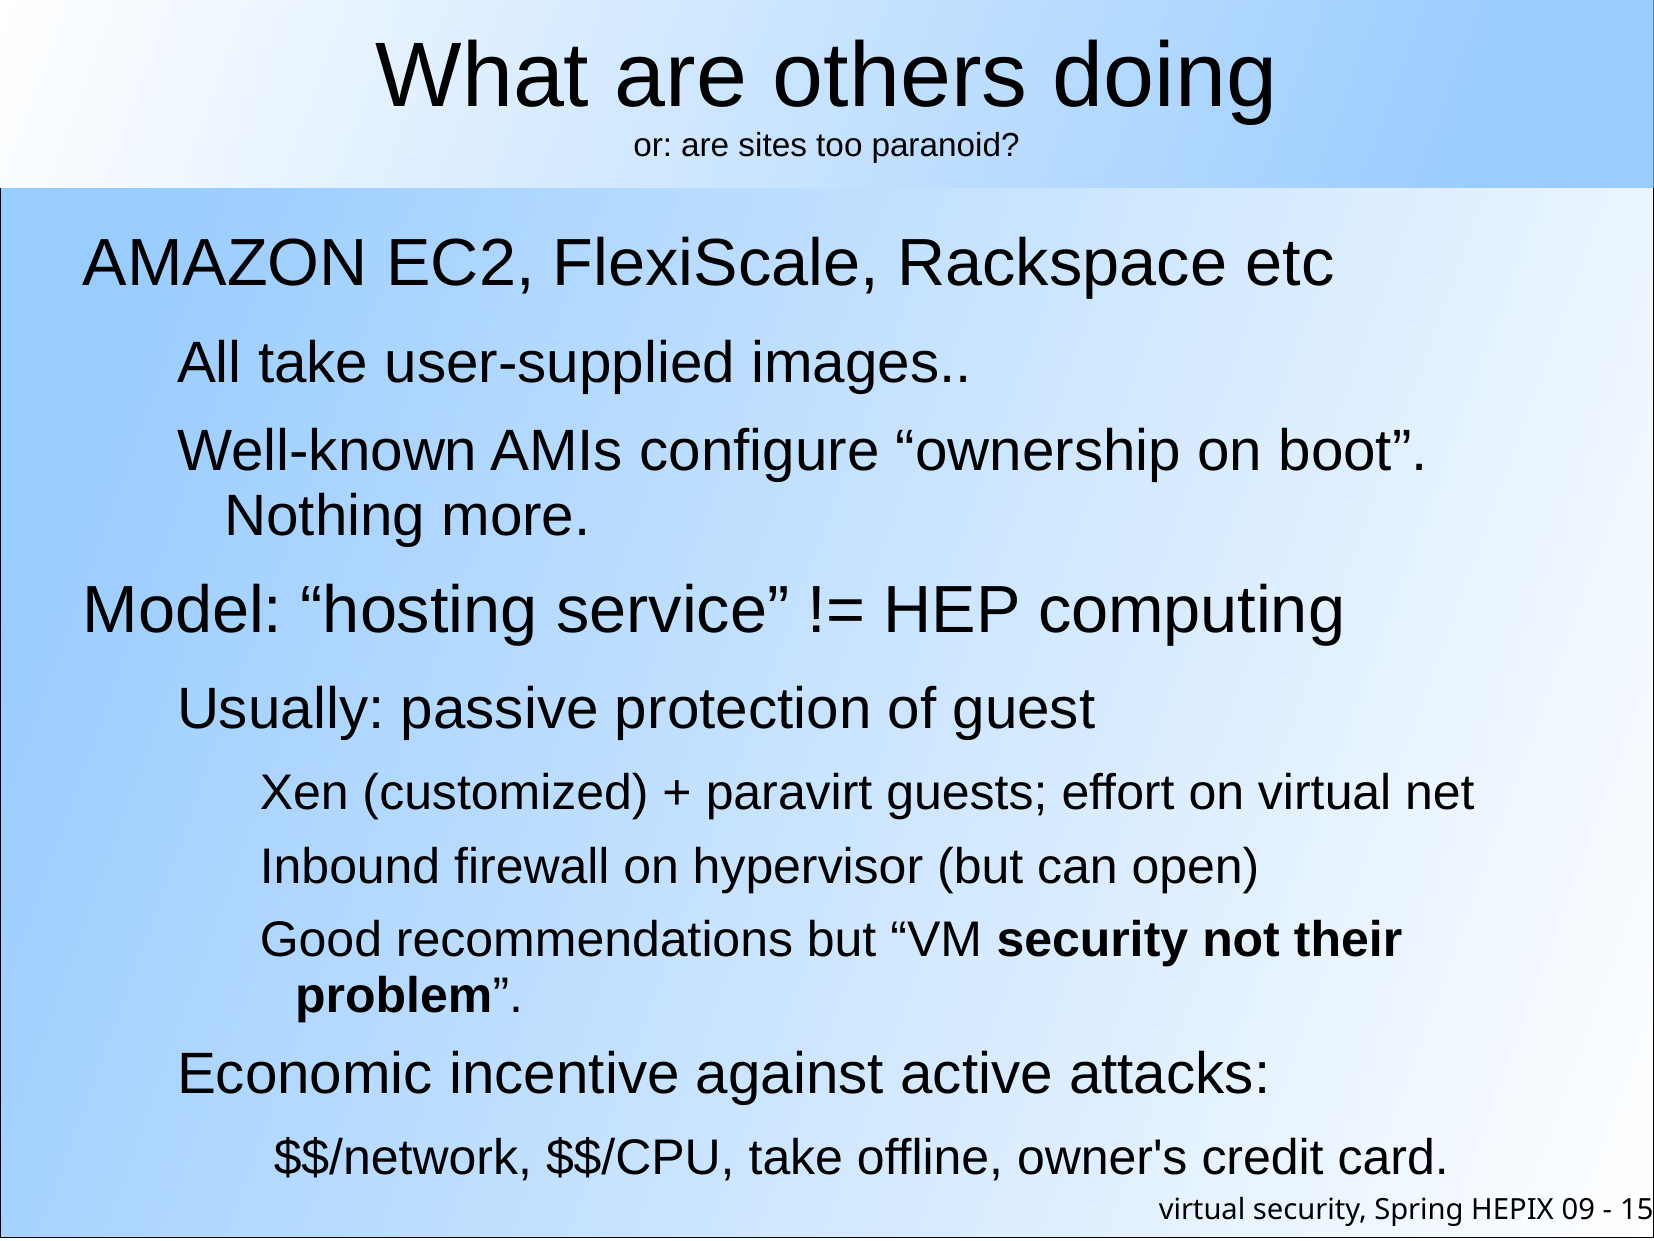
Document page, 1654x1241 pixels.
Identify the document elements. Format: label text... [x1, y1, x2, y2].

list AMAZON EC2, FlexiScale, Rackspace etc All take user-supplied images.. Well-known AMIs configure “ownership on boot”. Nothing more. Model: “hosting service” != HEP computing Usually: passive protection of guest Xen (customized) + paravirt guests; effort on virtual net Inbound firewall on hypervisor (but can open) Good recommendations but “VM security not their problem”. Economic incentive against active attacks: $$/network, $$/CPU, take offline, owner's credit card. [82, 225, 1571, 1241]
title What are others doing or: are sites too paranoid? [82, 0, 1571, 188]
